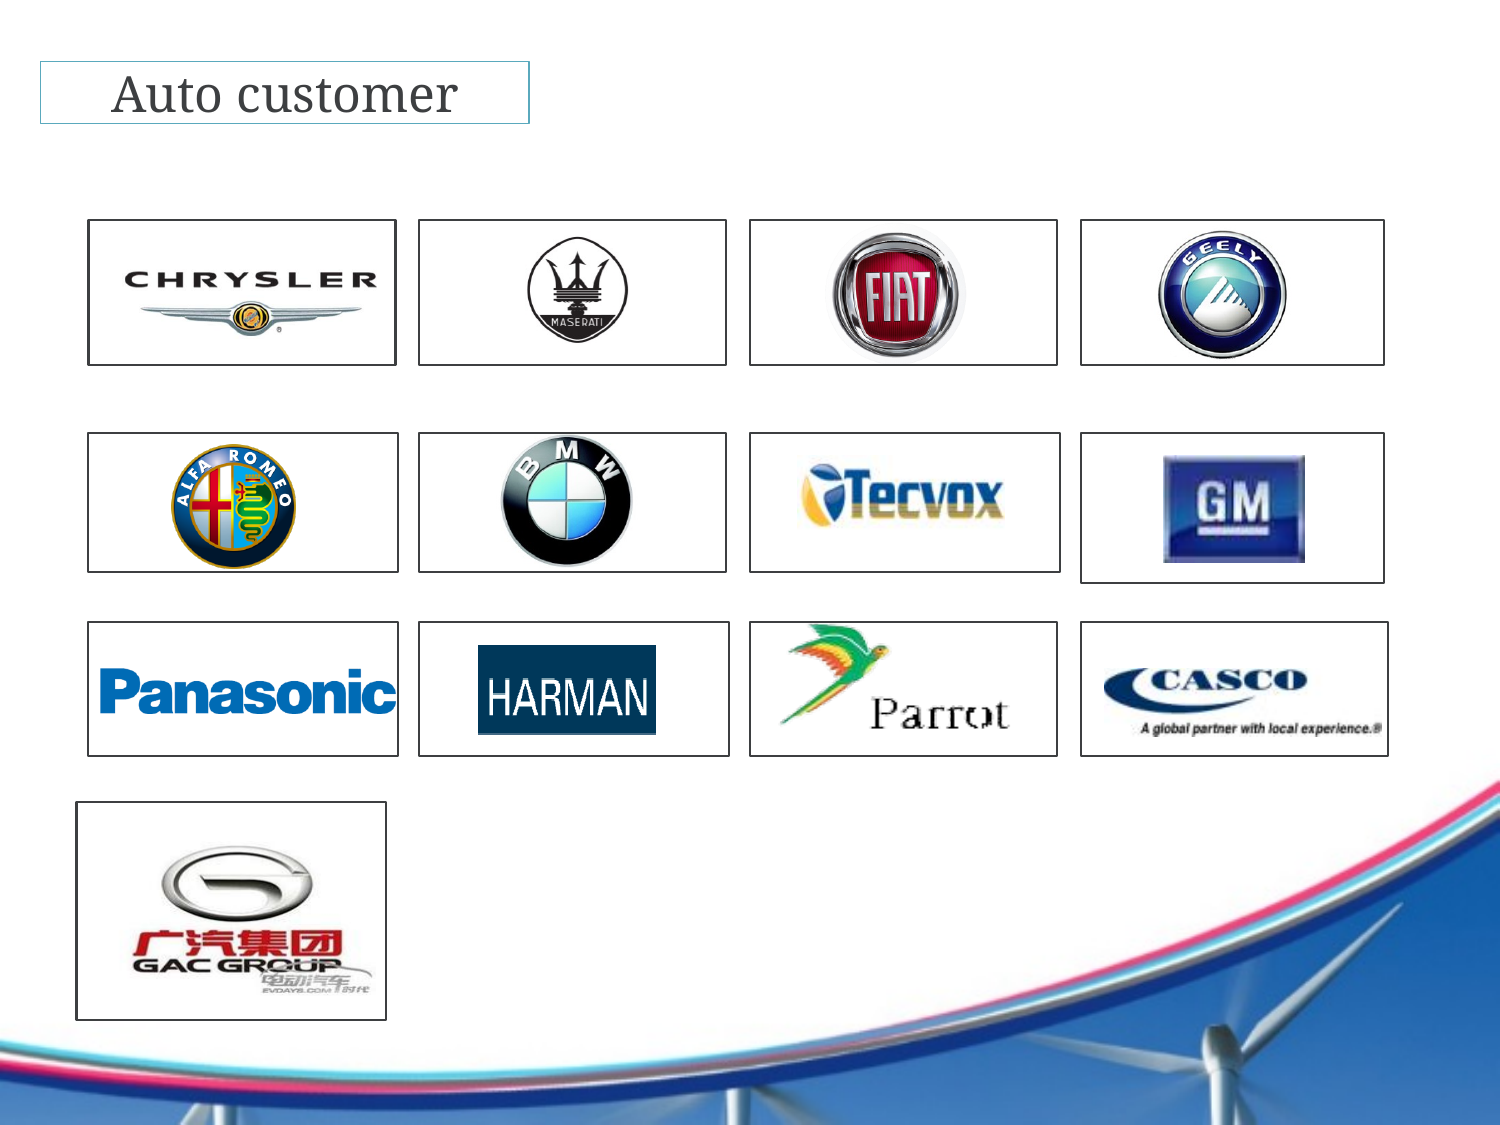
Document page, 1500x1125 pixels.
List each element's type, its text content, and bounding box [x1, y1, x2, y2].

picture [0, 0, 1500, 1125]
text_box Auto customer [46, 54, 538, 130]
